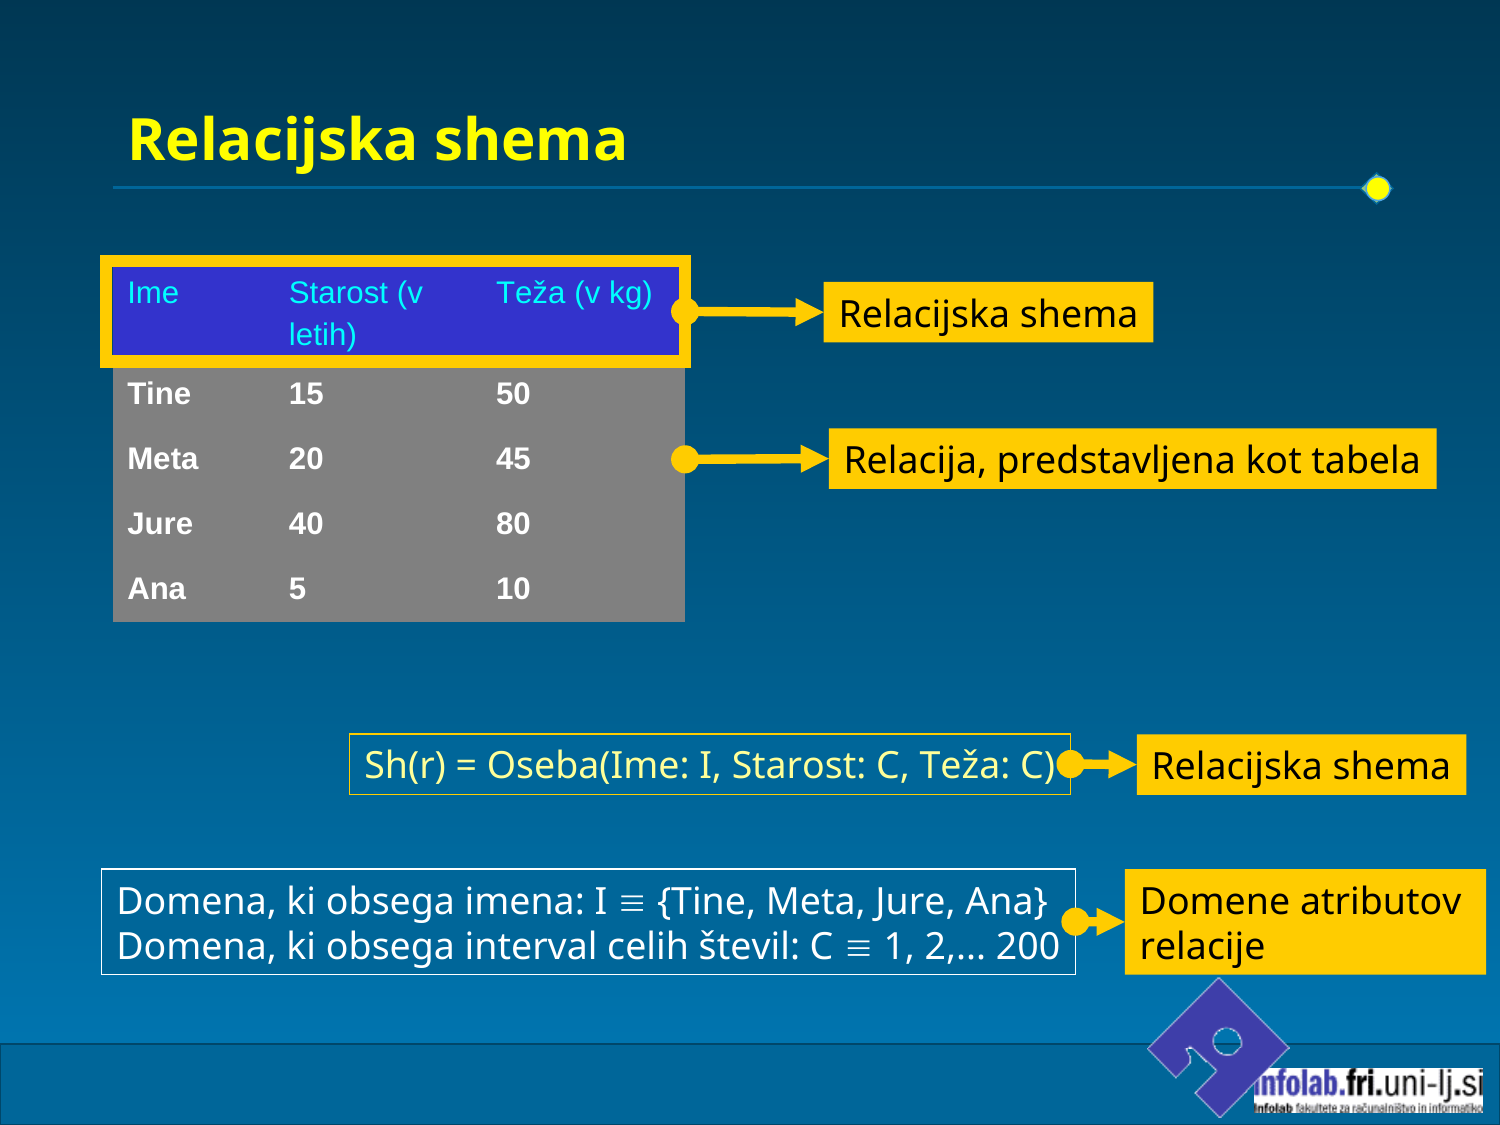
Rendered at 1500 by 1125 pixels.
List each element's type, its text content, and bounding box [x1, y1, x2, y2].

table_header Ime [113, 267, 274, 355]
text_box Relacija, predstavljena kot tabela [828, 428, 1437, 489]
table_cell 15 [274, 368, 481, 427]
text_box Relacijska shema [823, 281, 1154, 343]
table_header Teža (v kg) [481, 267, 679, 355]
table_cell 40 [274, 492, 481, 557]
table_cell 10 [481, 557, 685, 622]
table_header Starost (v letih) [274, 267, 481, 355]
table_cell 20 [274, 427, 481, 492]
table_cell 50 [481, 368, 685, 427]
table_cell 45 [481, 427, 685, 492]
text_box Relacijska shema [1136, 734, 1467, 795]
table_cell 5 [274, 557, 481, 622]
table_cell Meta [113, 427, 274, 492]
text_box Domene atributov relacije [1124, 869, 1487, 975]
table_cell Ana [113, 557, 274, 622]
table_cell Jure [113, 492, 274, 557]
title Relacijska shema [112, 94, 1388, 181]
picture [1149, 978, 1482, 1117]
table_cell Tine [113, 368, 274, 427]
text_box Domena, ki obsega imena: I  {Tine, Meta, Jure, Ana} Domena, ki obsega interval celih števil: C  1, 2,... 200 [101, 868, 1076, 975]
text_box Sh(r) = Oseba(Ime: I, Starost: C, Teža: C) [349, 733, 1071, 795]
table_cell 80 [481, 492, 685, 557]
